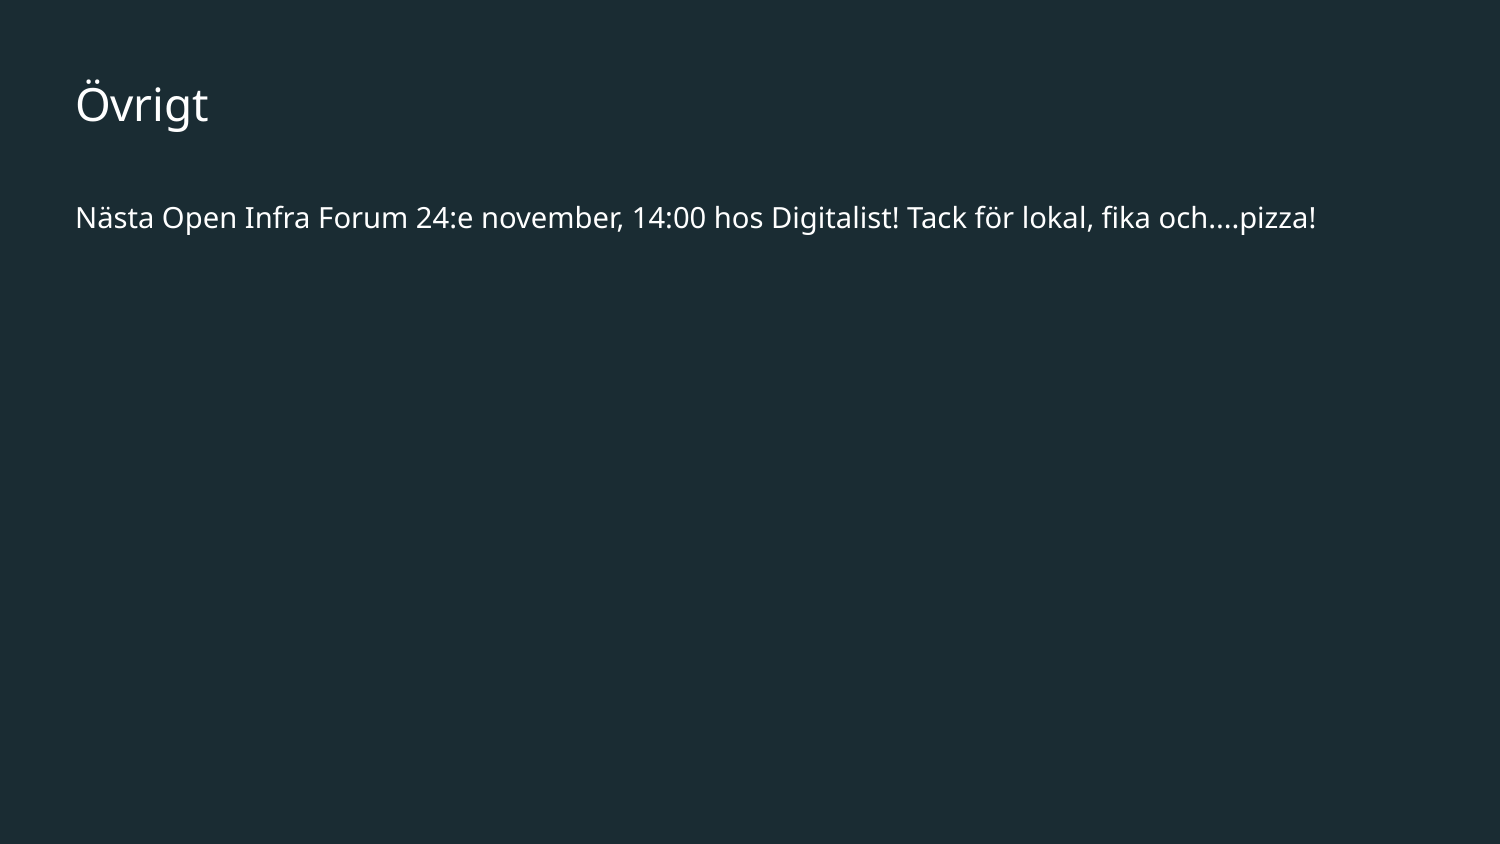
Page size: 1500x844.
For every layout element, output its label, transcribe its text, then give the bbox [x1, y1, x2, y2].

title Övrigt [75, 33, 1425, 175]
list Nästa Open Infra Forum 24:e november, 14:00 hos Digitalist! Tack för lokal, fika och....pizza! [75, 197, 1425, 687]
